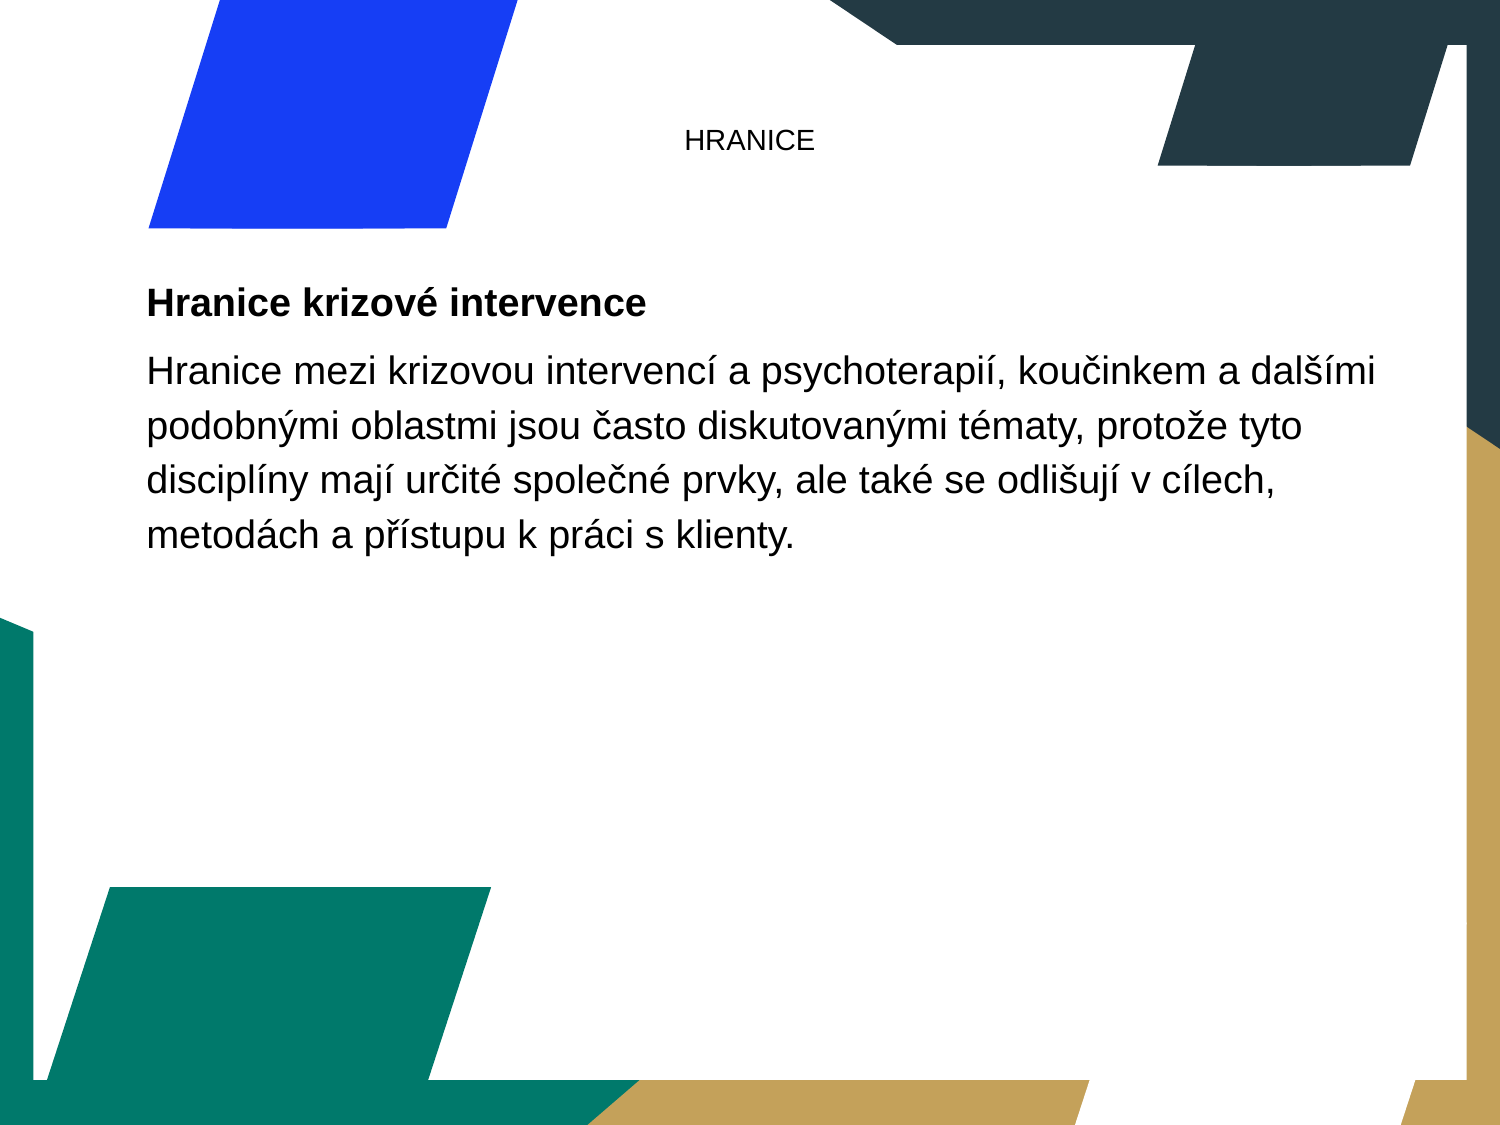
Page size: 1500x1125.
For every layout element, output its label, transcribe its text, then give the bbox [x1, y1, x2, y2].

title HRANICE [75, 45, 1425, 233]
list Hranice krizové intervence Hranice mezi krizovou intervencí a psychoterapií, koučinkem a dalšími podobnými oblastmi jsou často diskutovanými tématy, protože tyto disciplíny mají určité společné prvky, ale také se odlišují v cílech, metodách a přístupu k práci s klienty. [75, 262, 1425, 1005]
